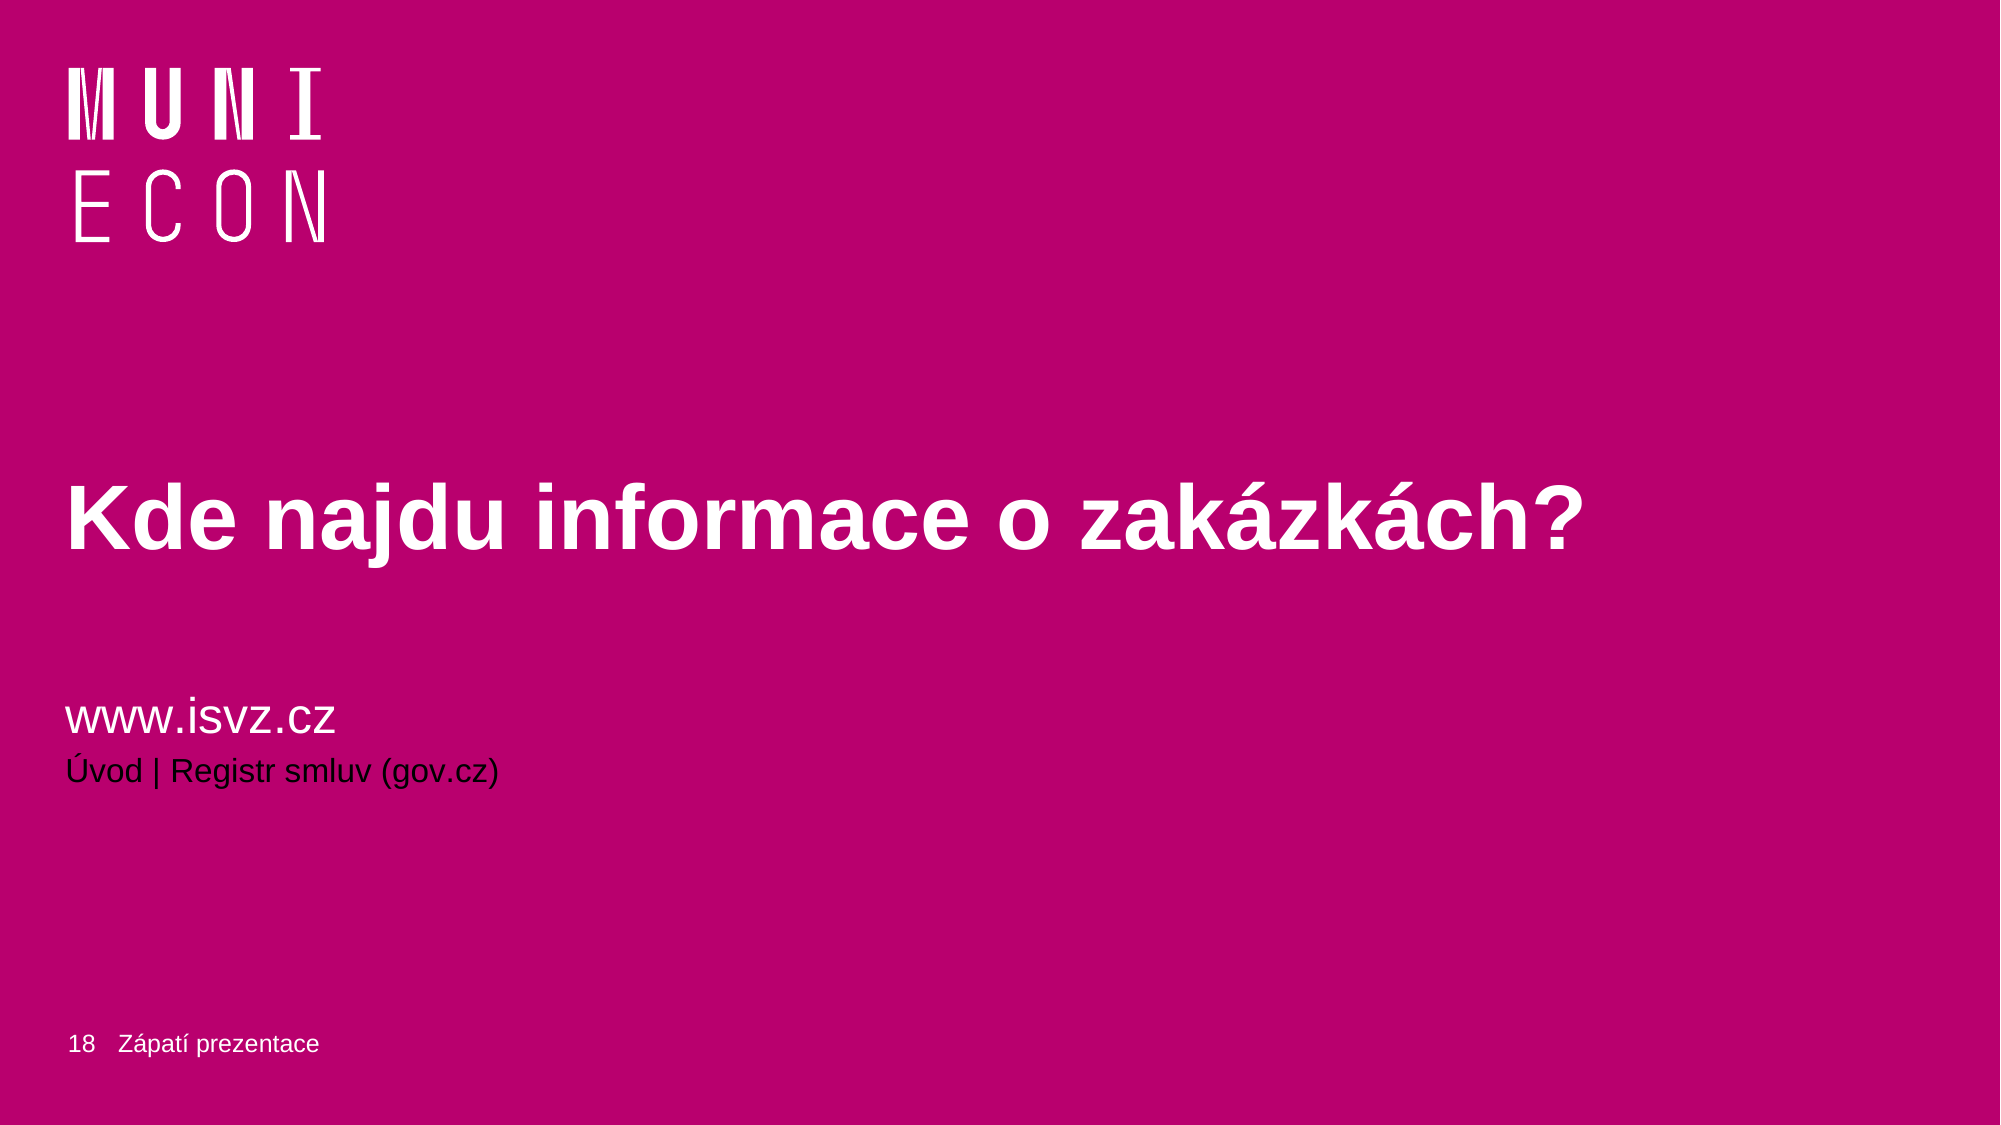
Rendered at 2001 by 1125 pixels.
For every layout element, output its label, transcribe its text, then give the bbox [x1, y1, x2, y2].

text_box [67, 1021, 110, 1063]
text_box Zápatí prezentace [118, 1021, 1418, 1063]
subtitle www.isvz.cz Úvod | Registr smluv (gov.cz) [65, 675, 1930, 790]
title Kde najdu informace o zakázkách? [65, 475, 1930, 668]
